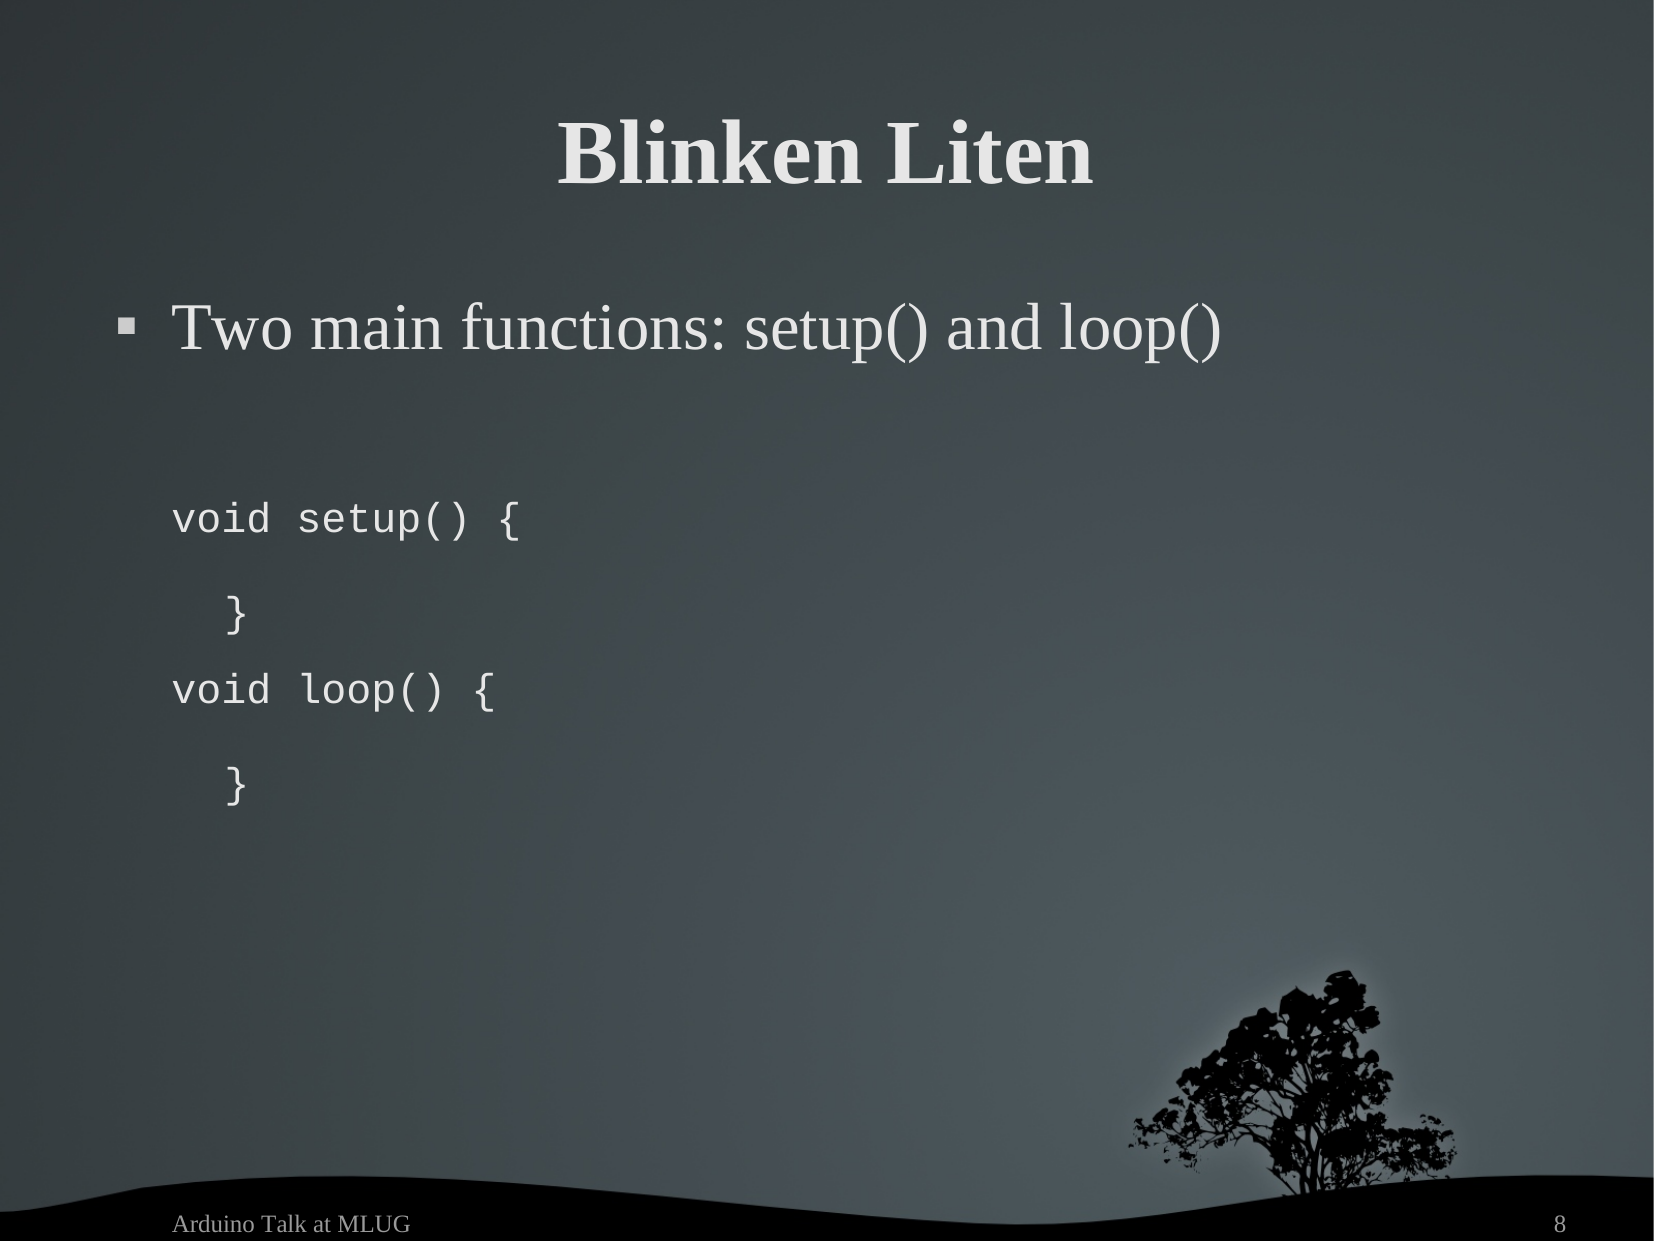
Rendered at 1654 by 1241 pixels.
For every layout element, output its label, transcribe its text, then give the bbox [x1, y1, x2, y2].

title Blinken Liten [82, 49, 1571, 257]
picture [0, 0, 1654, 1241]
list Two main functions: setup() and loop() void setup() { } void loop() { } [82, 290, 1571, 1094]
